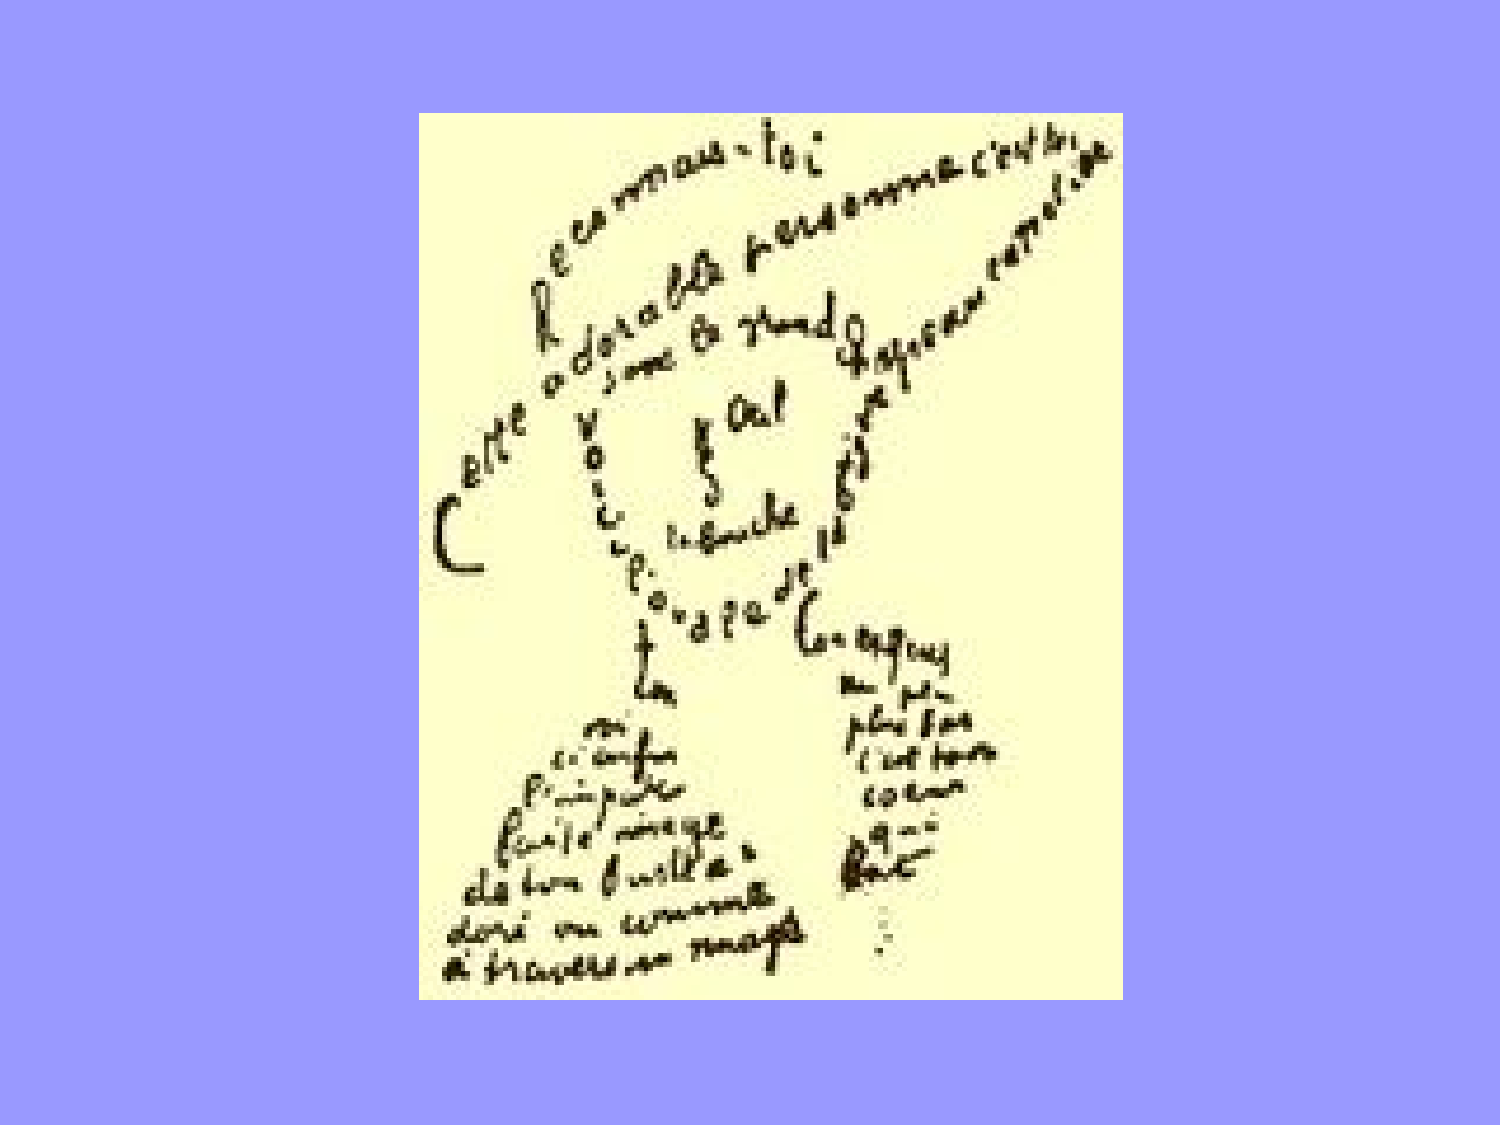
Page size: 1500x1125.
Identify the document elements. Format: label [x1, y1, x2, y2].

picture [419, 113, 1123, 1000]
